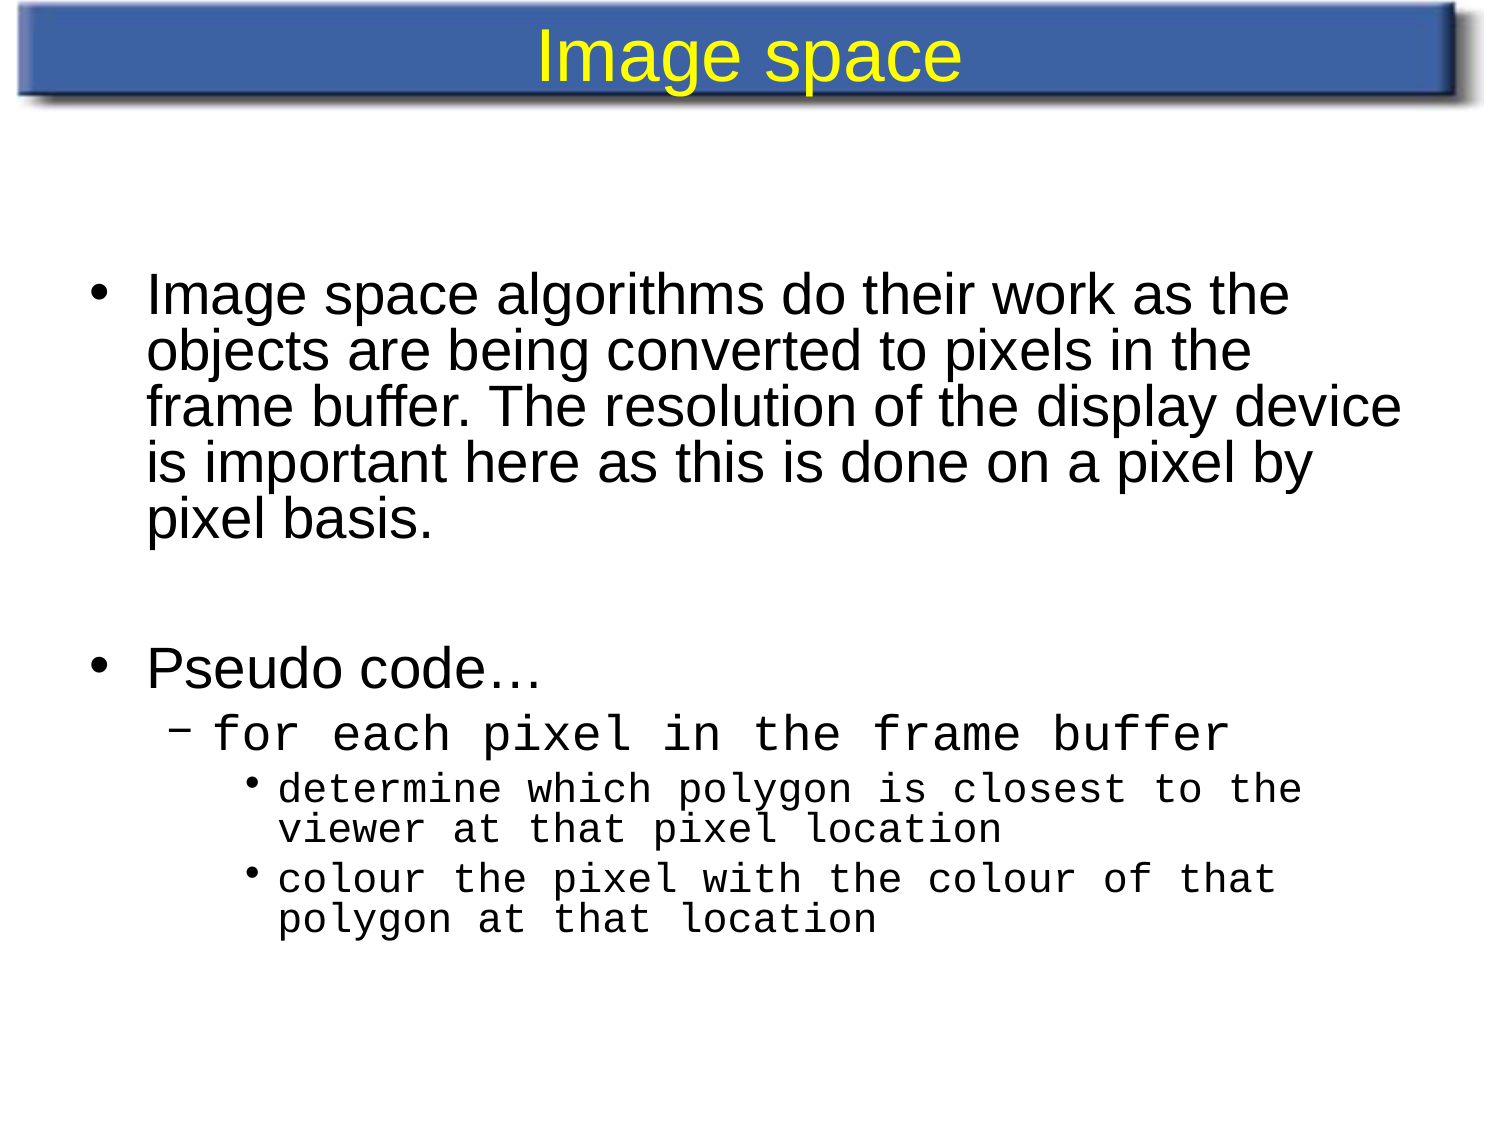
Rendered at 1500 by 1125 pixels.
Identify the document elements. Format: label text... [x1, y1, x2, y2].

list Image space algorithms do their work as the objects are being converted to pixels in the frame buffer. The resolution of the display device is important here as this is done on a pixel by pixel basis. Pseudo code… for each pixel in the frame buffer determine which polygon is closest to the viewer at that pixel location colour the pixel with the colour of that polygon at that location [75, 262, 1426, 1006]
title Image space [75, 0, 1426, 105]
picture [16, 0, 1484, 113]
